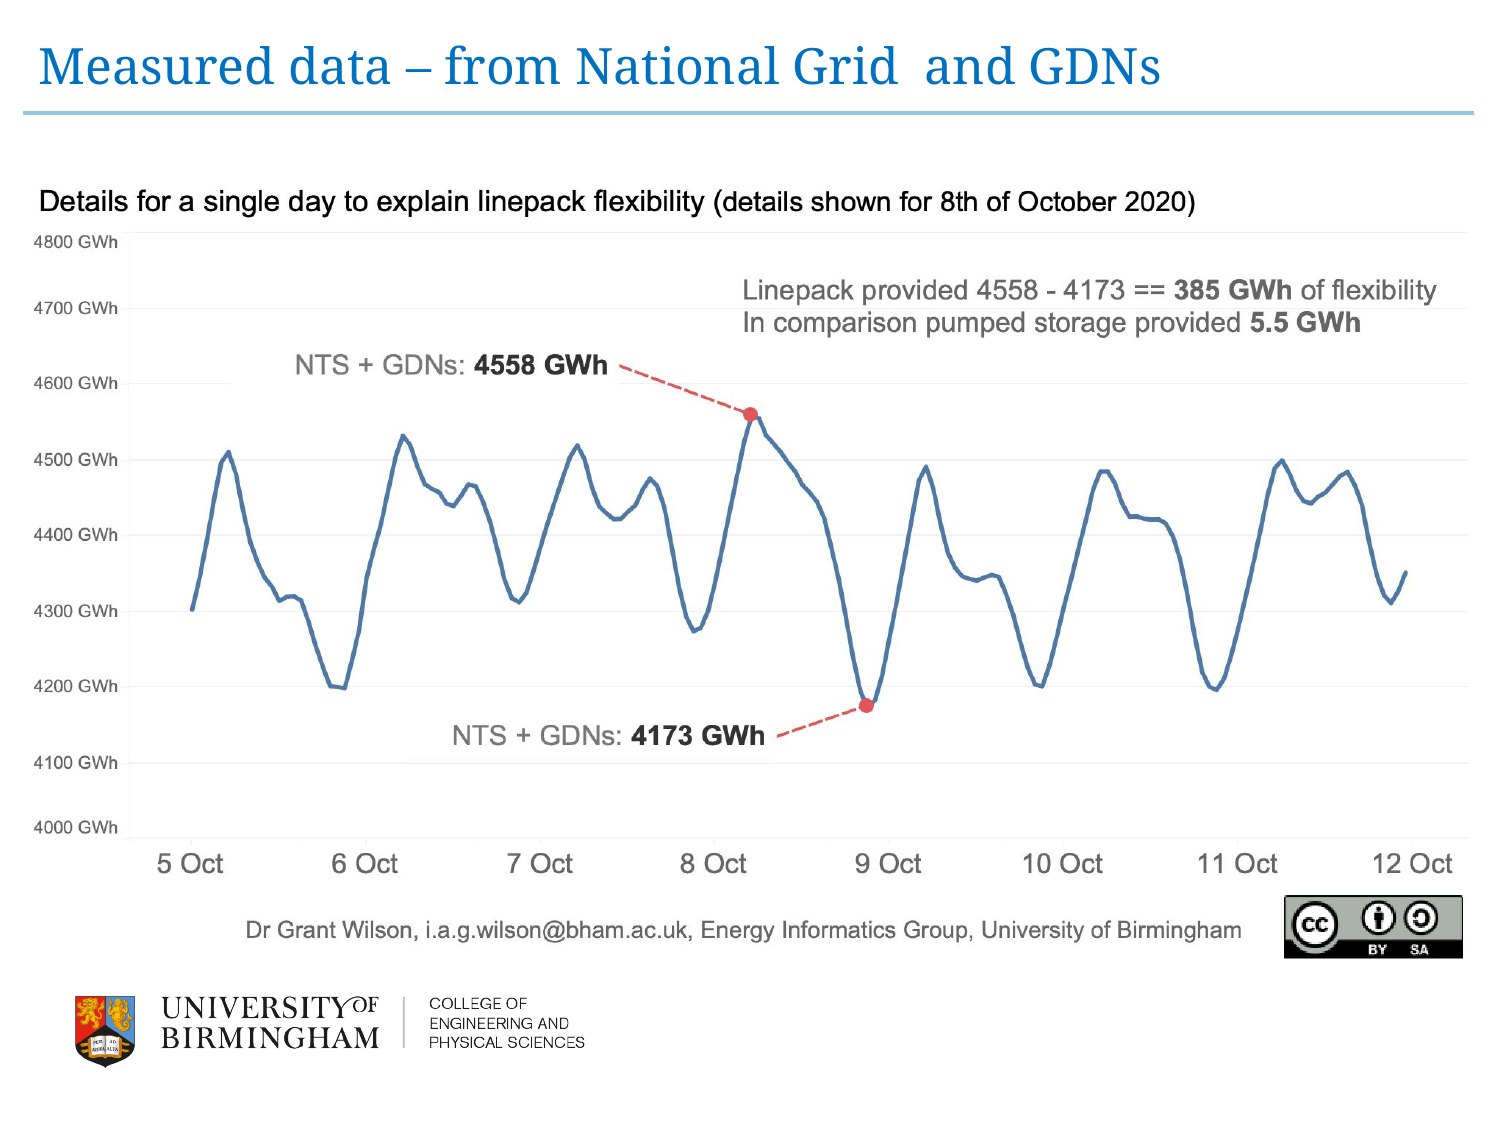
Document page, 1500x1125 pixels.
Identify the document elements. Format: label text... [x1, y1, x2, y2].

title Measured data – from National Grid and GDNs [23, 27, 1474, 96]
picture [15, 158, 1485, 967]
